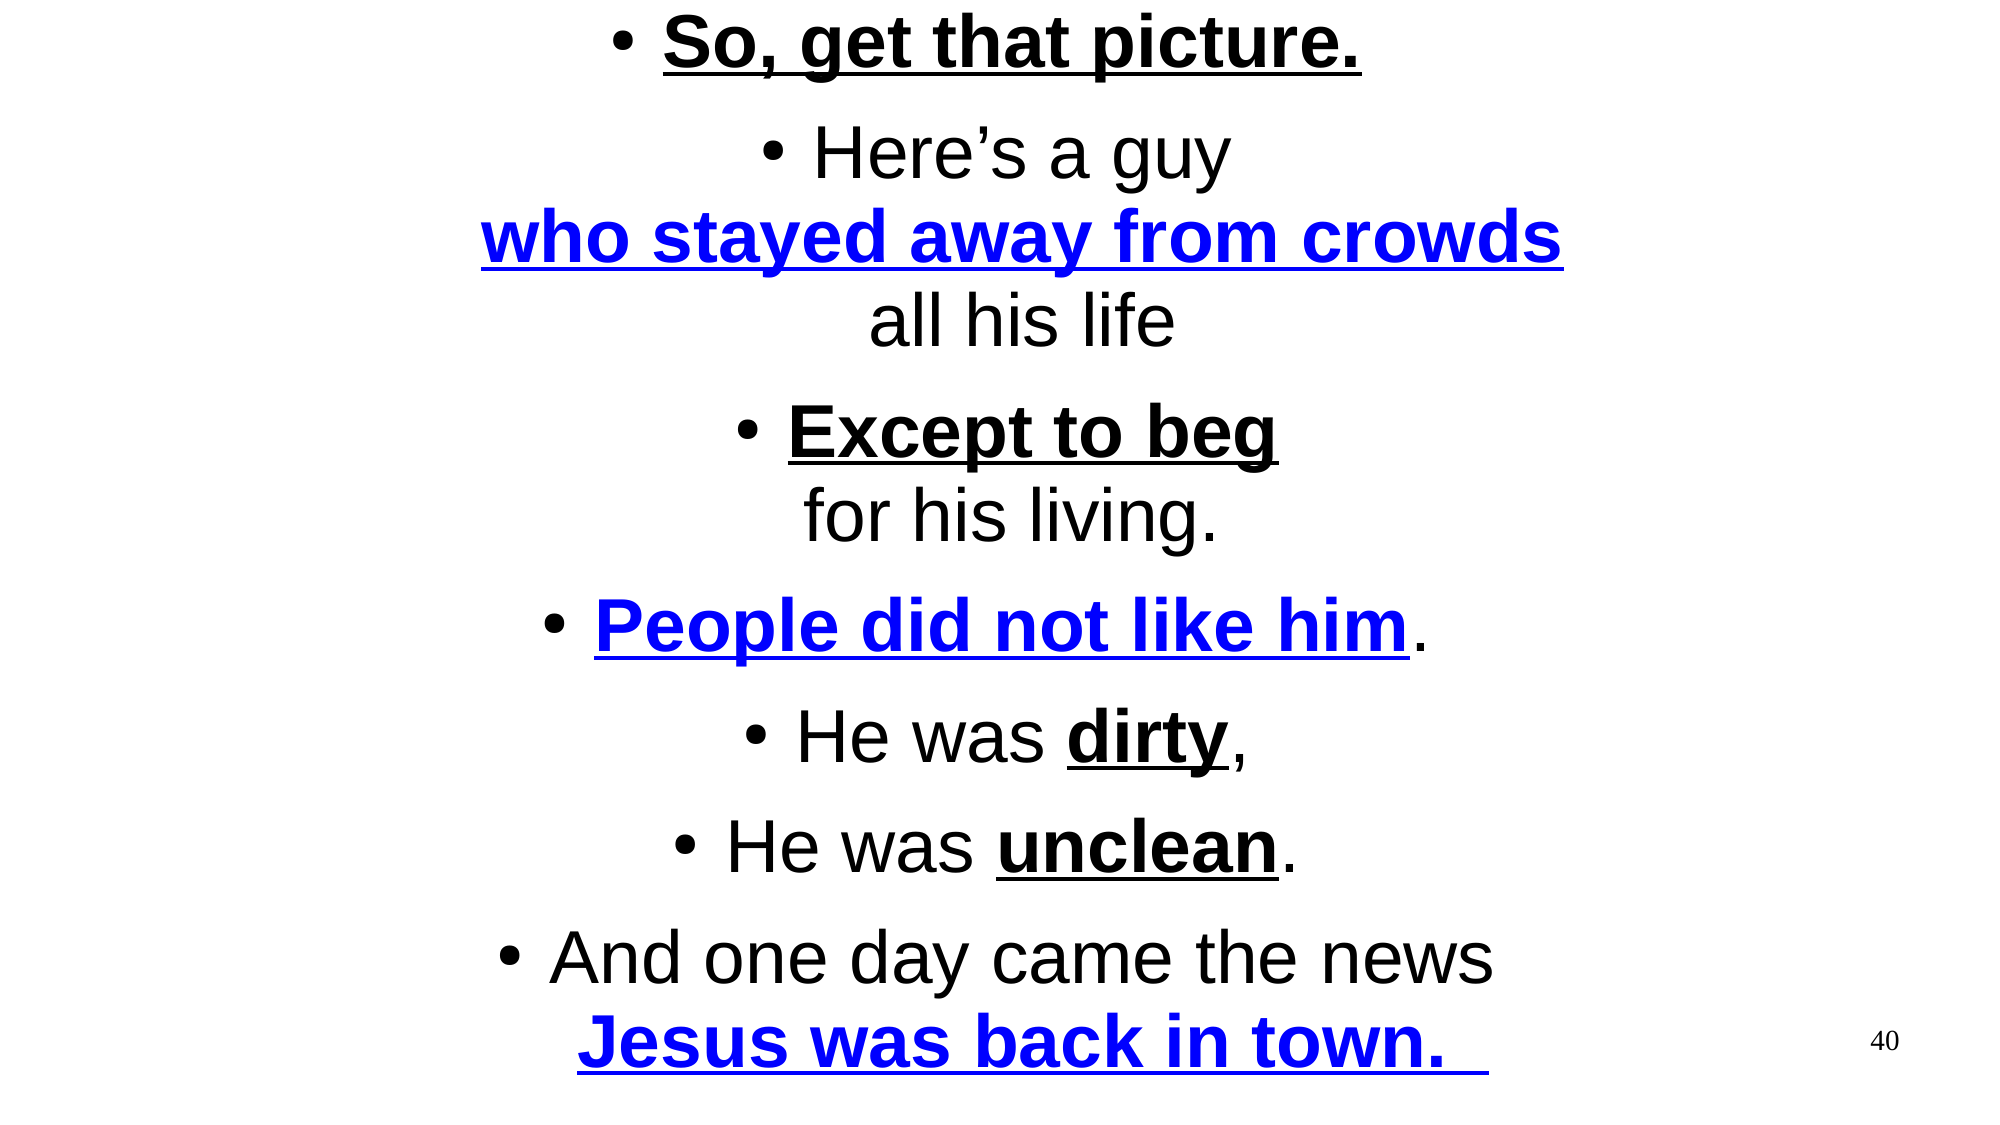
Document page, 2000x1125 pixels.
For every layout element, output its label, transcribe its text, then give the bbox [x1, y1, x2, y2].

list So, get that picture. Here’s a guy who stayed away from crowds all his life Except to beg for his living. People did not like him. He was dirty, He was unclean. And one day came the news Jesus was back in town. [0, 0, 1996, 1123]
